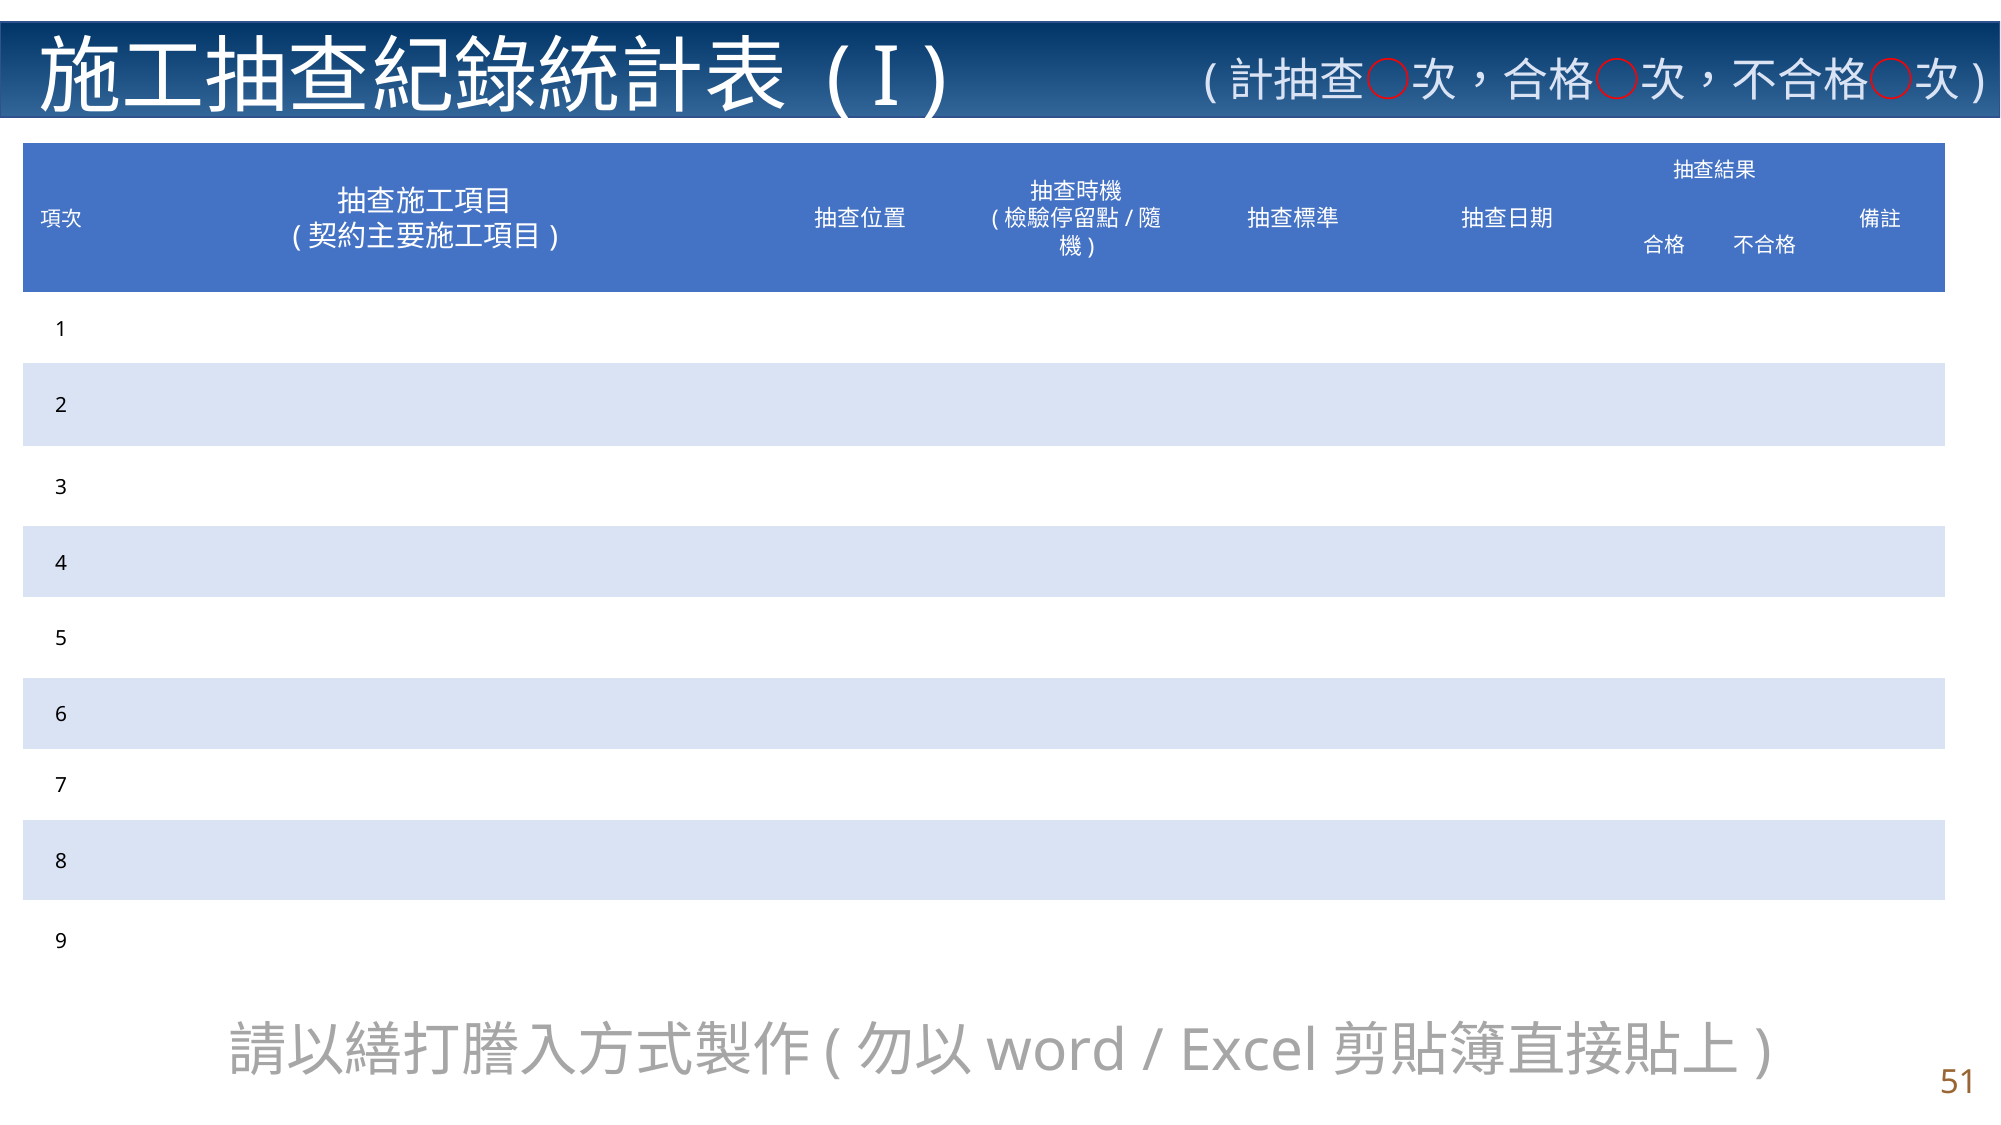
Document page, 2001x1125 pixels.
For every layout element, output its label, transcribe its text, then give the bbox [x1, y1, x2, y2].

table_cell 1 [23, 292, 99, 363]
text_box 施工抽查紀錄統計表 ( I ) [578, 73, 596, 107]
table_cell 8 [23, 820, 99, 900]
table_cell 3 [23, 446, 99, 526]
table_cell [1815, 526, 1945, 597]
table_cell [969, 900, 1185, 980]
table_cell 4 [23, 526, 99, 597]
table_cell [99, 446, 752, 526]
text_box 施工抽查紀錄統計表 ( I ) [49, 72, 66, 107]
table_cell [1815, 749, 1945, 820]
table_cell [99, 678, 752, 749]
table_cell [1185, 446, 1402, 526]
table_cell [1715, 526, 1815, 597]
table_header 抽查時機 (檢驗停留點/隨機) [969, 143, 1185, 292]
table_cell [969, 446, 1185, 526]
table_header 抽查結果 [1614, 143, 1815, 195]
text_box 施工抽查紀錄統計表 ( I ) [23, 14, 1374, 107]
table_cell [1185, 900, 1402, 980]
table_cell [1614, 526, 1715, 597]
table_cell [99, 526, 752, 597]
table_cell [752, 900, 969, 980]
table_cell 9 [23, 900, 99, 980]
table_cell [1402, 446, 1614, 526]
table_cell [969, 526, 1185, 597]
table_cell [1402, 597, 1614, 678]
table_cell 7 [23, 749, 99, 820]
table_cell [1815, 446, 1945, 526]
table_cell [1715, 446, 1815, 526]
table_cell 6 [23, 678, 99, 749]
table_cell [752, 820, 969, 900]
table_cell [1185, 820, 1402, 900]
table_cell [752, 363, 969, 446]
table_cell [752, 292, 969, 363]
table_cell [1185, 597, 1402, 678]
table_cell [99, 749, 752, 820]
table_cell [969, 292, 1185, 363]
table_header 抽查標準 [1185, 143, 1402, 292]
table_cell [1815, 900, 1945, 980]
table_cell [1815, 292, 1945, 363]
table_cell [1185, 526, 1402, 597]
table_cell 2 [23, 363, 99, 446]
table_cell [1815, 820, 1945, 900]
table_cell [1715, 820, 1815, 900]
table_cell [1185, 292, 1402, 363]
table_cell [1614, 749, 1715, 820]
table_cell [969, 749, 1185, 820]
table_cell [969, 597, 1185, 678]
table_cell [1715, 678, 1815, 749]
table_cell [1715, 900, 1815, 980]
table_cell [1815, 678, 1945, 749]
table_cell [1715, 597, 1815, 678]
table_cell [99, 363, 752, 446]
table_cell [1614, 900, 1715, 980]
table_cell [969, 820, 1185, 900]
table_cell [1715, 292, 1815, 363]
table_cell [752, 597, 969, 678]
table_cell [99, 597, 752, 678]
table_cell [99, 900, 752, 980]
table_cell [1402, 749, 1614, 820]
table_cell [1815, 597, 1945, 678]
table_cell [1185, 363, 1402, 446]
table_cell [1614, 597, 1715, 678]
table_cell [969, 678, 1185, 749]
table_cell [1614, 363, 1715, 446]
table_cell [1402, 678, 1614, 749]
table_cell [99, 820, 752, 900]
table_cell [1402, 363, 1614, 446]
table_cell [1614, 292, 1715, 363]
table_cell 5 [23, 597, 99, 678]
table_header 備註 [1815, 143, 1945, 292]
table_cell [1715, 363, 1815, 446]
table_cell [99, 292, 752, 363]
table_cell [1614, 678, 1715, 749]
text_box 請以繕打謄入方式製作(勿以word / Excel剪貼簿直接貼上) [0, 1003, 2001, 1090]
text_box (計抽查○次，合格○次，不合格○次) [1177, 39, 2001, 115]
table_header 抽查日期 [1402, 143, 1614, 292]
table_cell [1815, 363, 1945, 446]
table_cell [1185, 678, 1402, 749]
table_header 抽查位置 [752, 143, 969, 292]
table_cell [1185, 749, 1402, 820]
table_cell [1715, 749, 1815, 820]
table_cell [969, 363, 1185, 446]
table_cell [1614, 446, 1715, 526]
table_cell 合格 [1614, 195, 1715, 292]
table_cell [752, 749, 969, 820]
table_cell [752, 526, 969, 597]
table_cell [1614, 820, 1715, 900]
table_cell [752, 678, 969, 749]
table_cell [1402, 292, 1614, 363]
table_cell [752, 446, 969, 526]
table_header 項次 [23, 143, 99, 292]
table_cell 不合格 [1715, 195, 1815, 292]
text_box 施工抽查紀錄統計表 ( I ) [732, 73, 775, 107]
table_cell [1402, 820, 1614, 900]
table_header 抽查施工項目 (契約主要施工項目) [99, 143, 752, 292]
table_cell [1402, 900, 1614, 980]
table_cell [1402, 526, 1614, 597]
